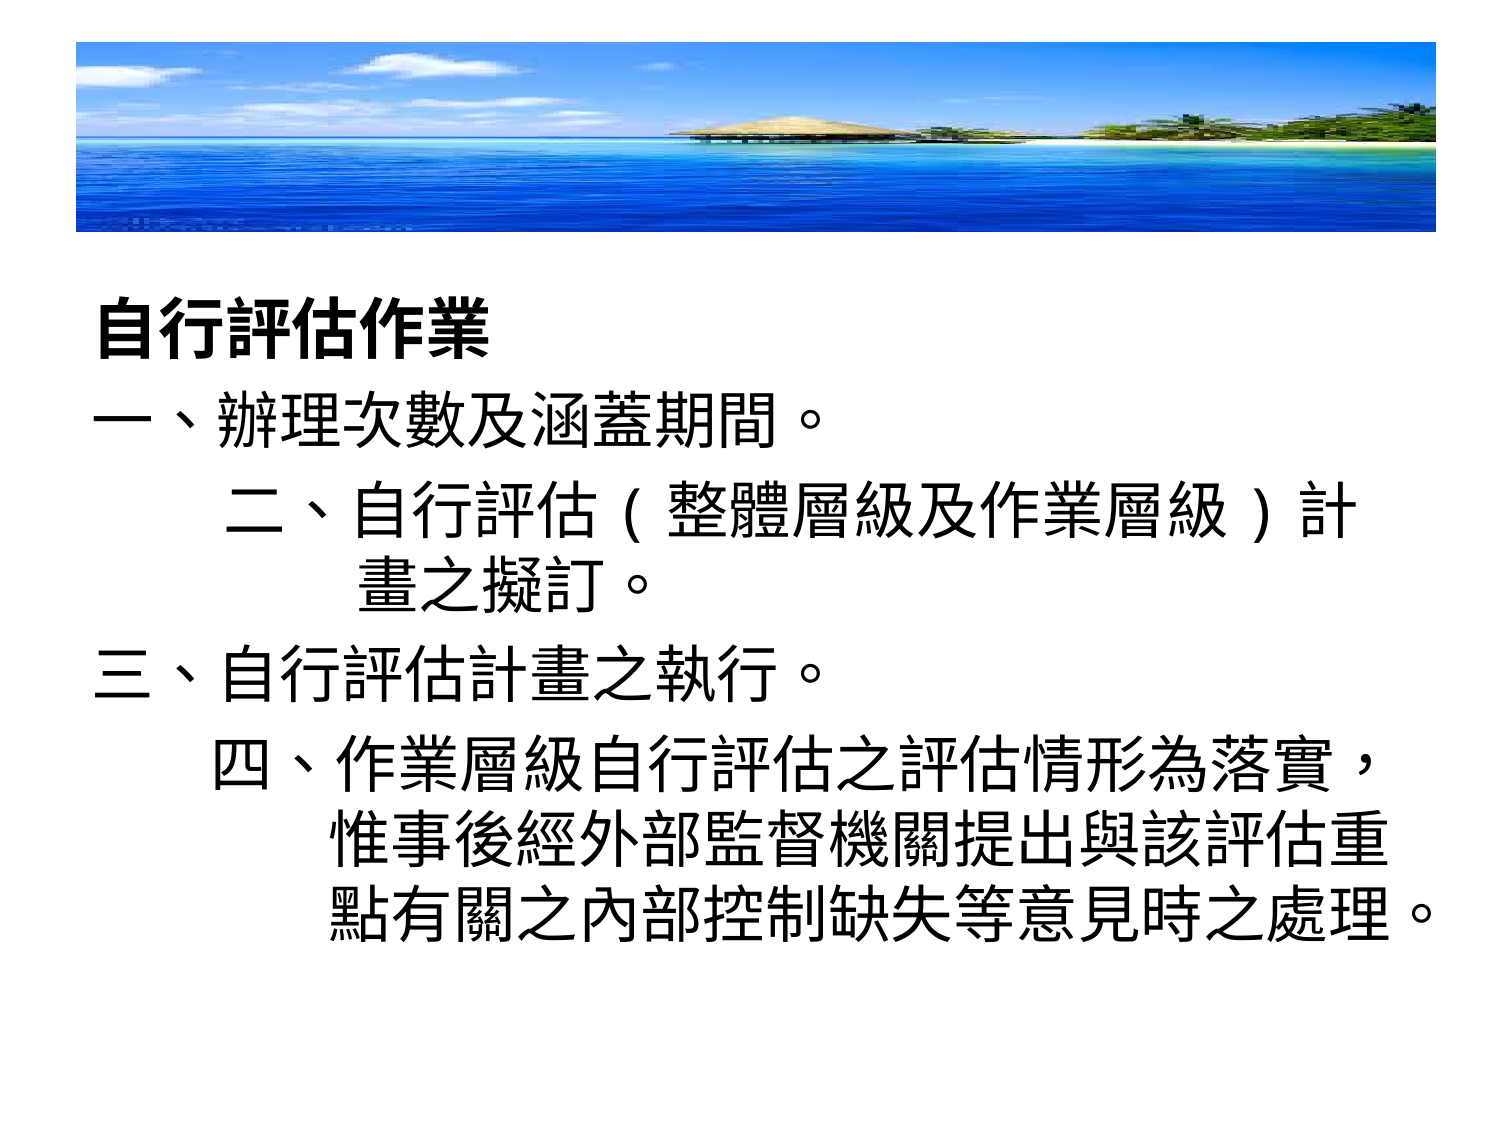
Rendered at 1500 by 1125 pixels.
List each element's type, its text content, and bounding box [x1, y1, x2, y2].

list 自行評估作業 一、辦理次數及涵蓋期間。 二、自行評估(整體層級及作業層級)計畫之擬訂。 三、自行評估計畫之執行。 四、作業層級自行評估之評估情形為落實，惟事後經外部監督機關提出與該評估重點有關之內部控制缺失等意見時之處理。 [76, 278, 1436, 1000]
